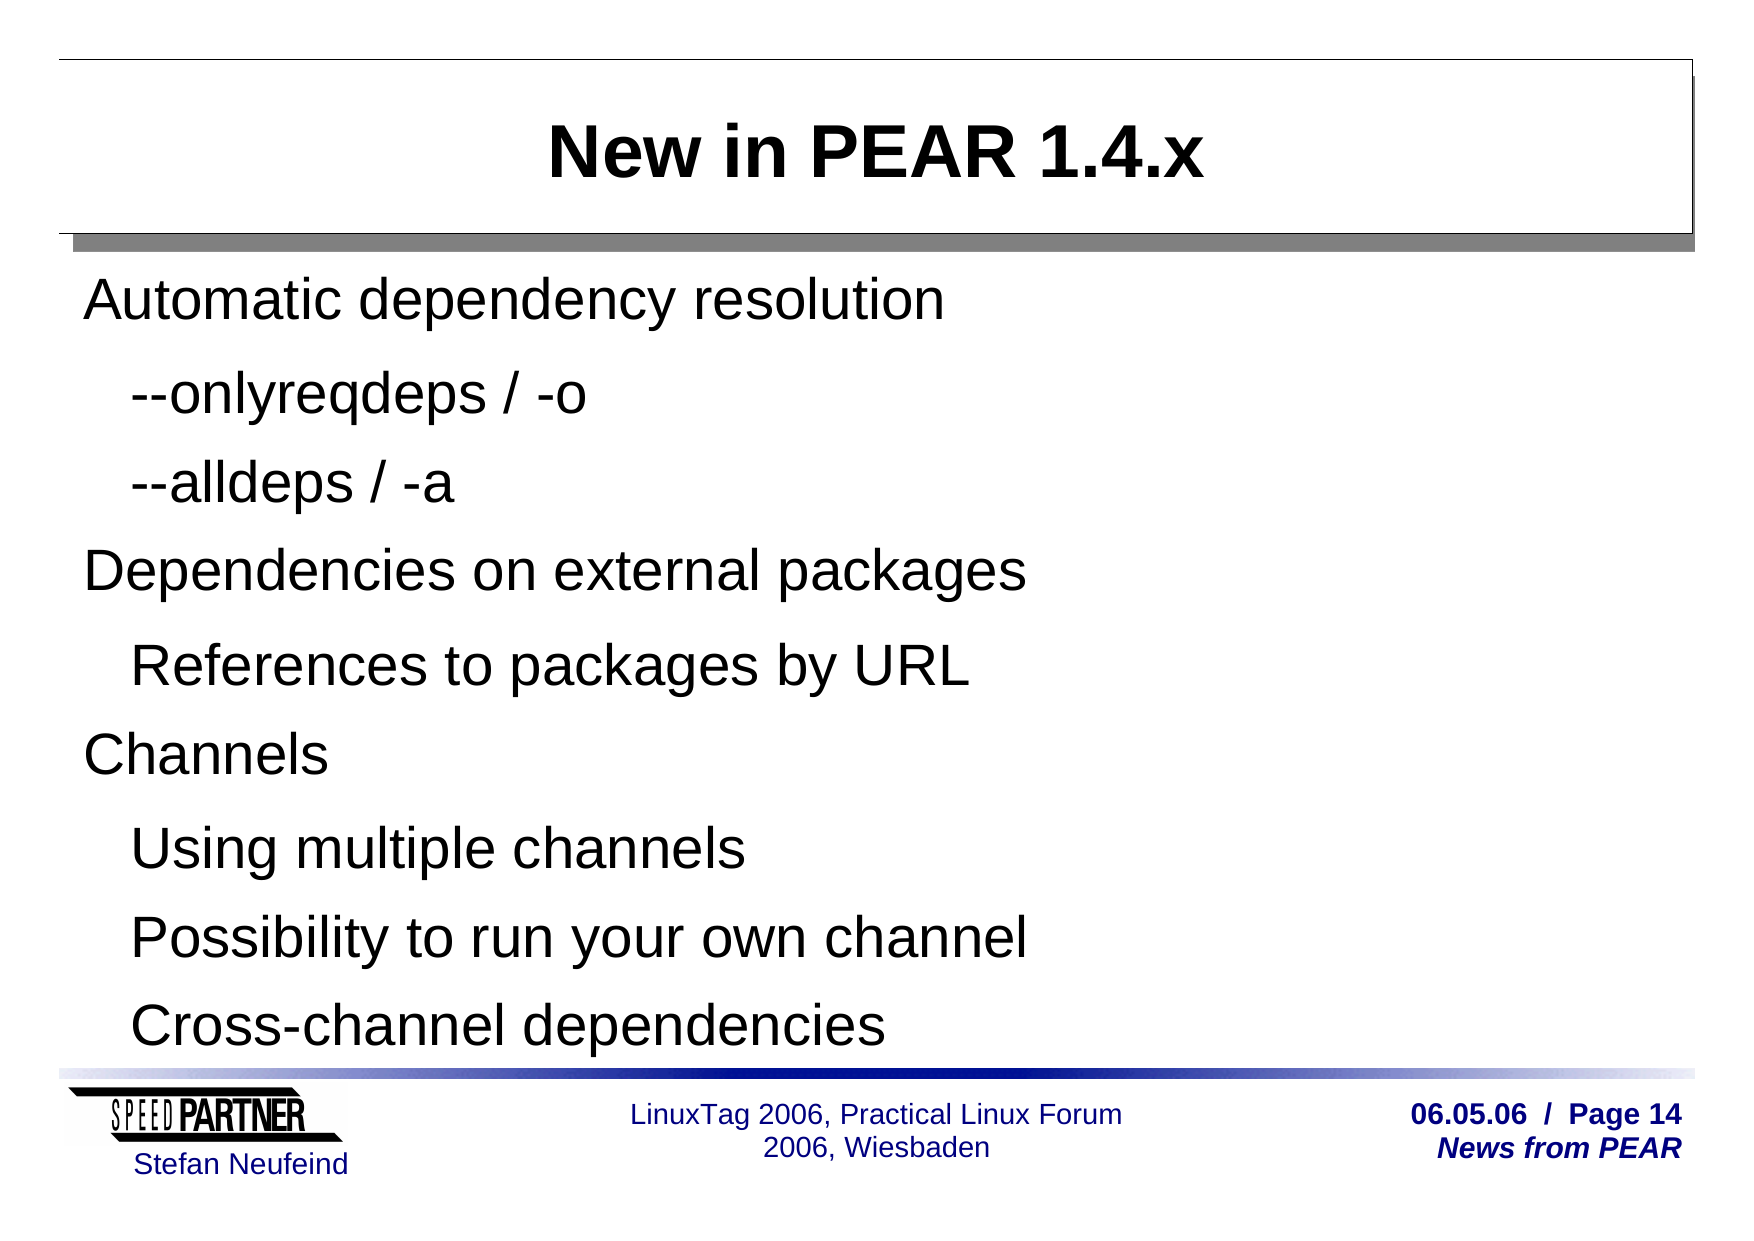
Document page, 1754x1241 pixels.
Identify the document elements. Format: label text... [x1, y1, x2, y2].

picture [64, 1082, 348, 1146]
picture [59, 1068, 1695, 1079]
list Automatic dependency resolution --onlyreqdeps / -o --alldeps / -a Dependencies on external packages References to packages by URL Channels Using multiple channels Possibility to run your own channel Cross-channel dependencies [71, 266, 1695, 1057]
title New in PEAR 1.4.x [59, 59, 1695, 244]
